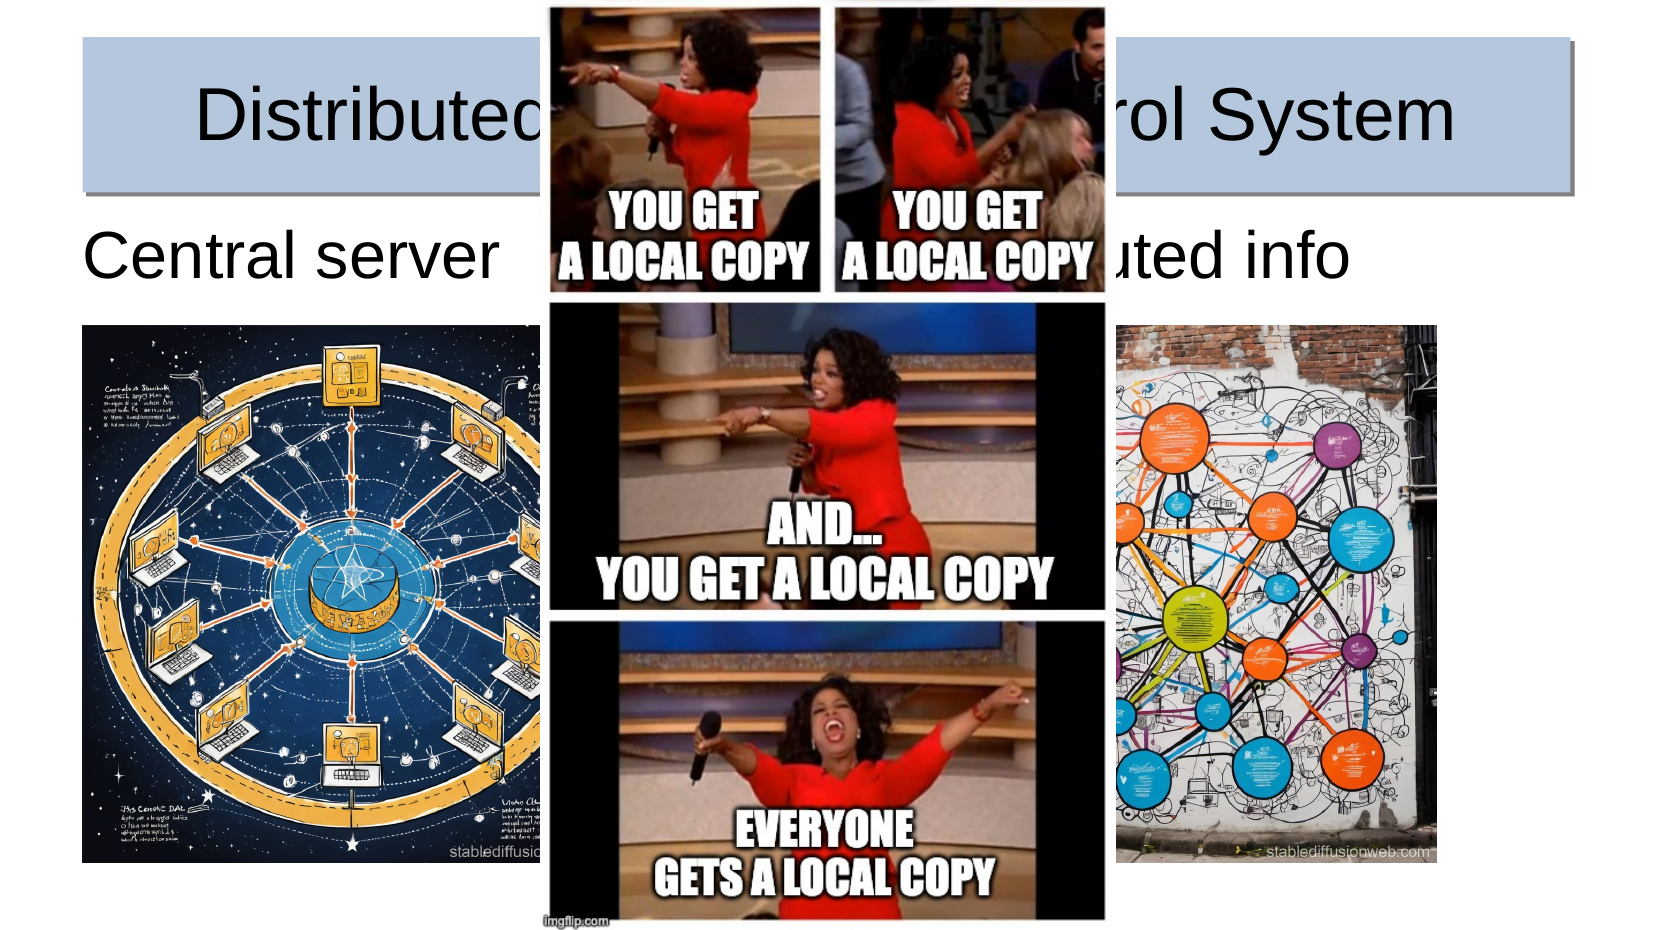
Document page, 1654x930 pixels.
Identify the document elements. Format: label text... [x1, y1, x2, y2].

picture [82, 0, 1437, 930]
list Central server <=> Distributed info [82, 217, 540, 325]
title Distributed Versioning Control System [1116, 37, 1571, 193]
title Distributed Versioning Control System [82, 37, 540, 193]
list Central server <=> Distributed info [1116, 217, 1571, 757]
